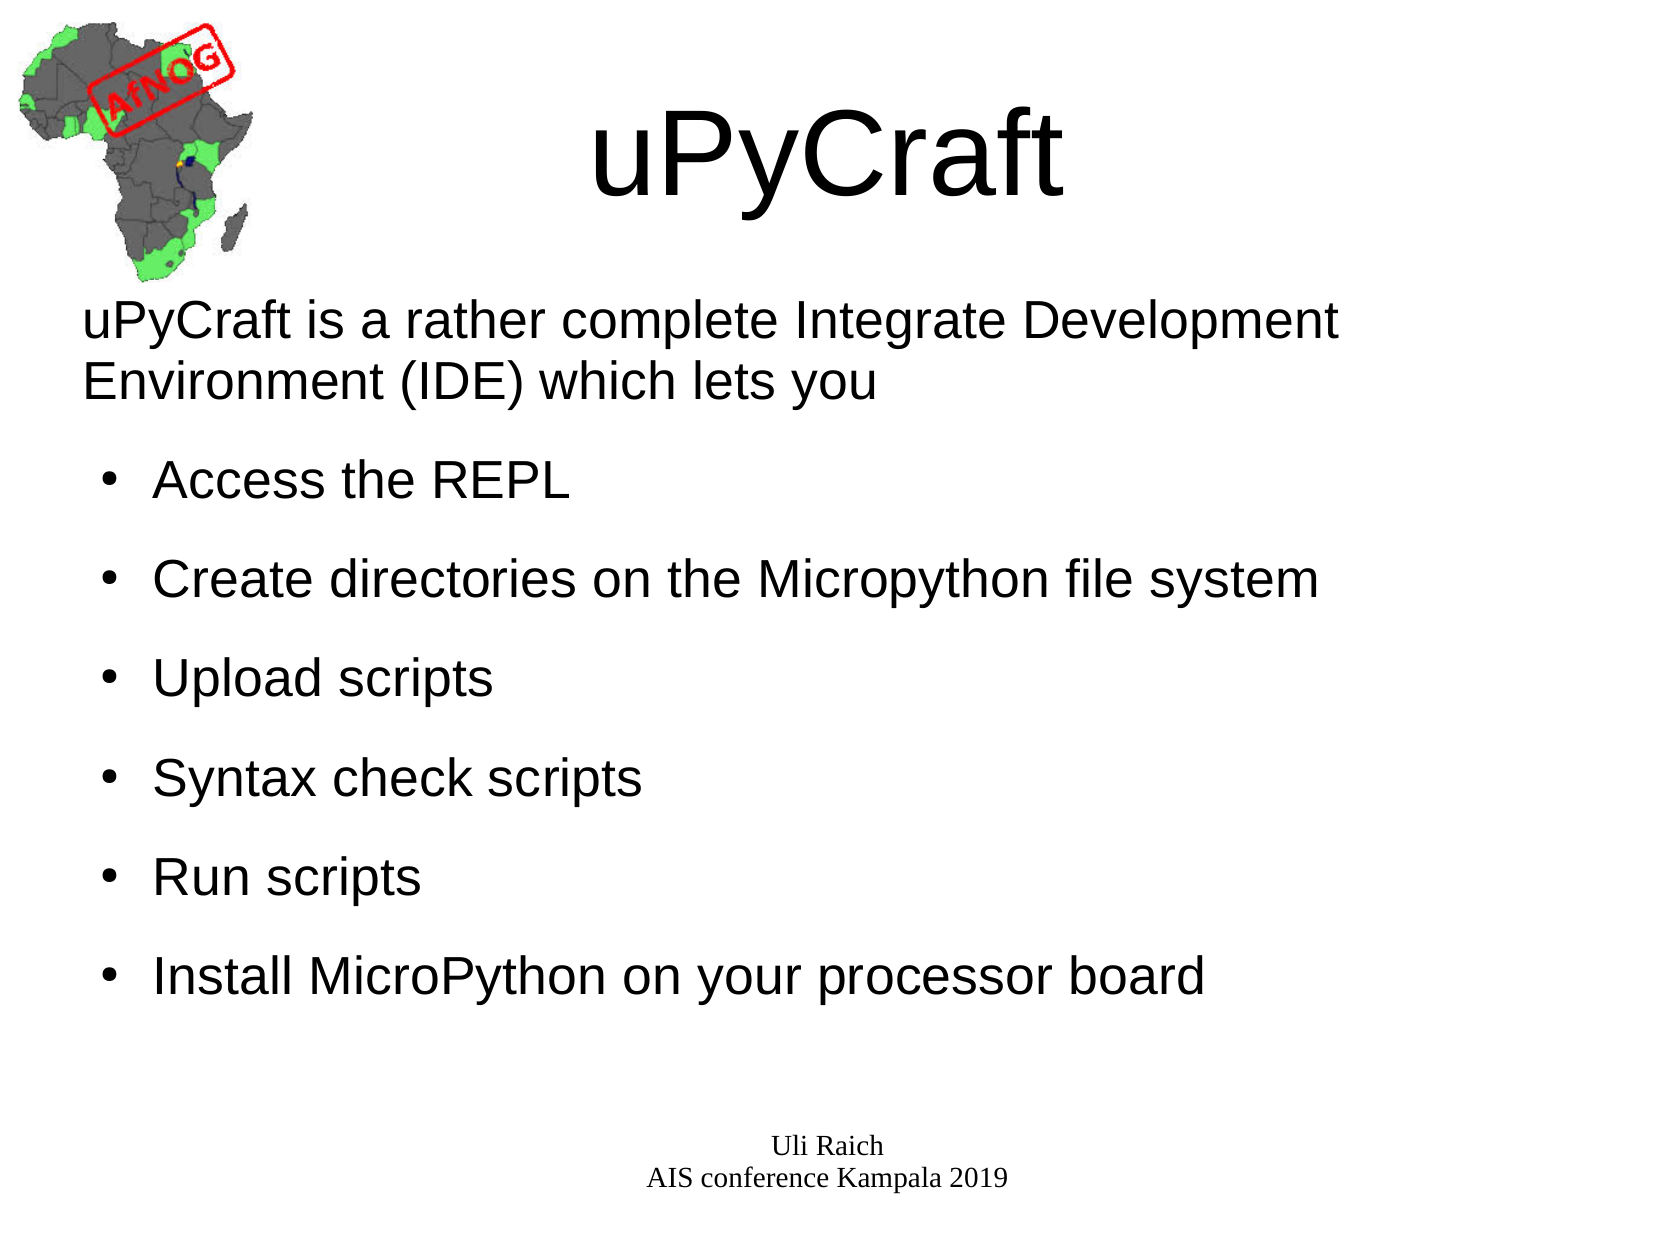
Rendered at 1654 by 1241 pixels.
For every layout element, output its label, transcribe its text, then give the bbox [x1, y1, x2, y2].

list uPyCraft is a rather complete Integrate Development Environment (IDE) which lets you Access the REPL Create directories on the Micropython file system Upload scripts Syntax check scripts Run scripts Install MicroPython on your processor board [82, 290, 1571, 1010]
picture [9, 0, 259, 291]
title uPyCraft [82, 49, 1571, 257]
